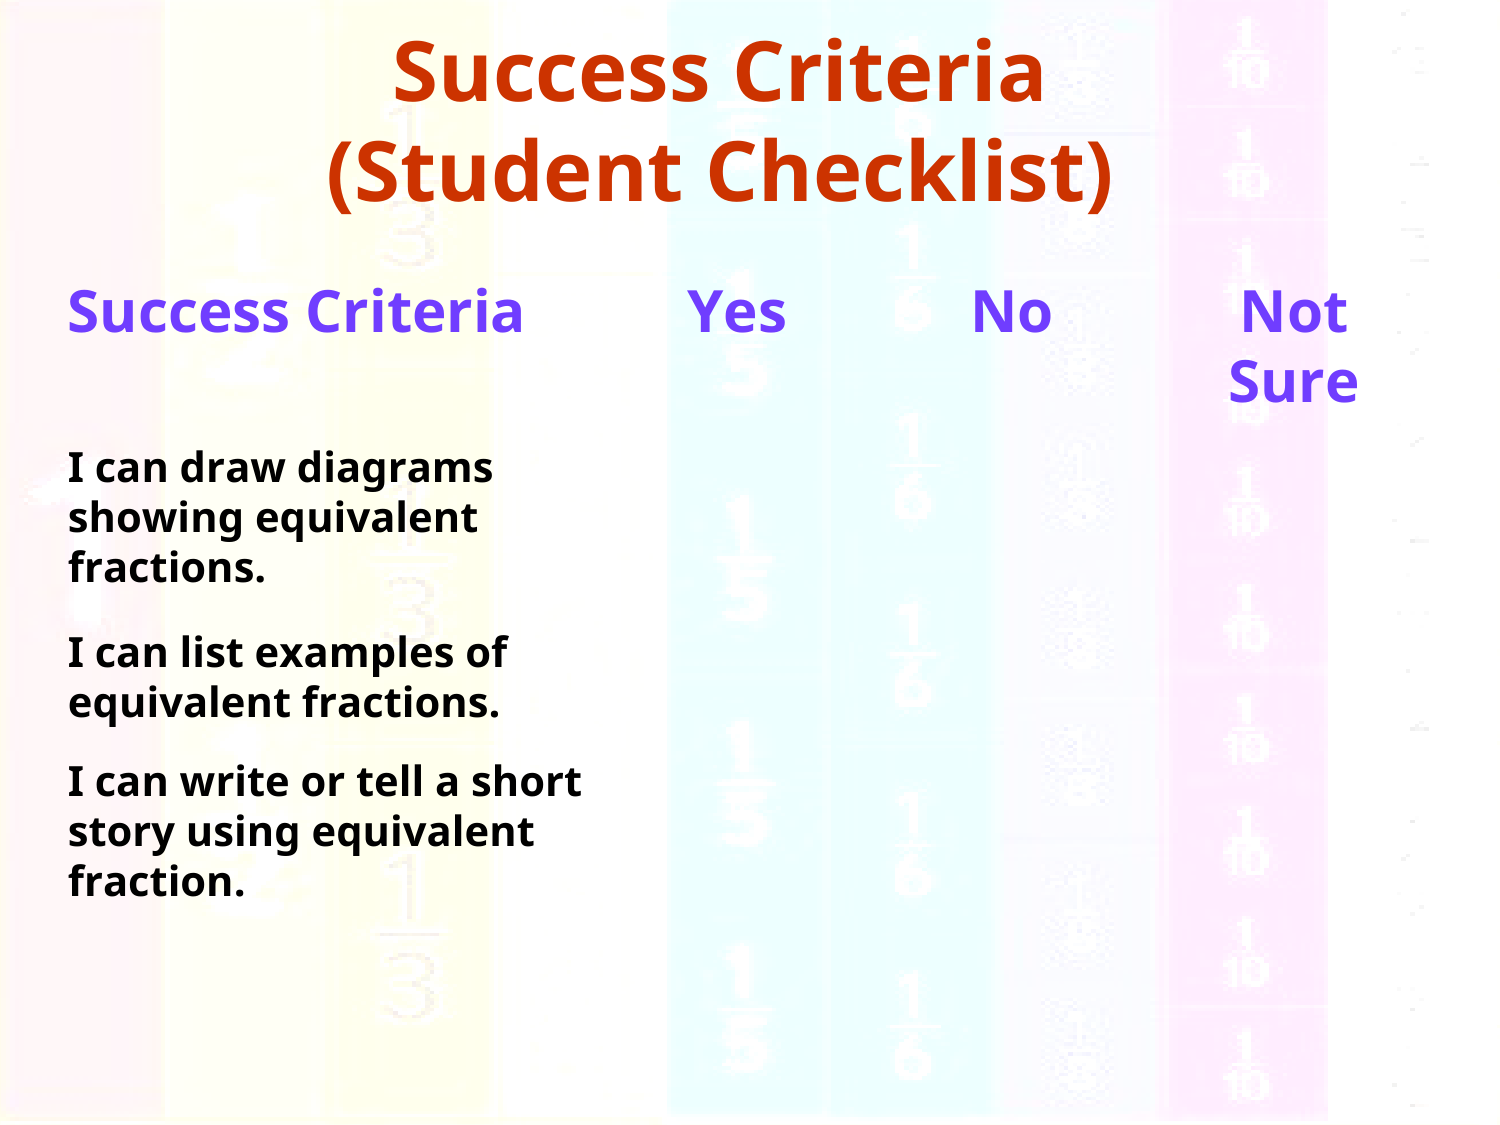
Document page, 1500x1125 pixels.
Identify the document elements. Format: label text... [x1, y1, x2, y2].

table_cell I can draw diagrams showing equivalent fractions. [53, 433, 603, 618]
table_cell [1153, 747, 1435, 922]
table_cell I can list examples of equivalent fractions. [53, 618, 603, 747]
picture [0, 0, 1500, 1125]
table_header No [871, 267, 1153, 433]
table_cell [1153, 618, 1435, 747]
table_header Not Sure [1153, 267, 1435, 433]
text_box Success Criteria (Student Checklist) [64, 101, 1376, 226]
table_cell [603, 618, 871, 747]
table_cell [871, 433, 1153, 618]
table_cell [1153, 433, 1435, 618]
table_cell [871, 618, 1153, 747]
table_cell [603, 747, 871, 922]
table_header Yes [603, 267, 871, 433]
table_header Success Criteria [53, 267, 603, 433]
table_cell I can write or tell a short story using equivalent fraction. [53, 747, 603, 922]
table_cell [871, 747, 1153, 922]
table_cell [603, 433, 871, 618]
